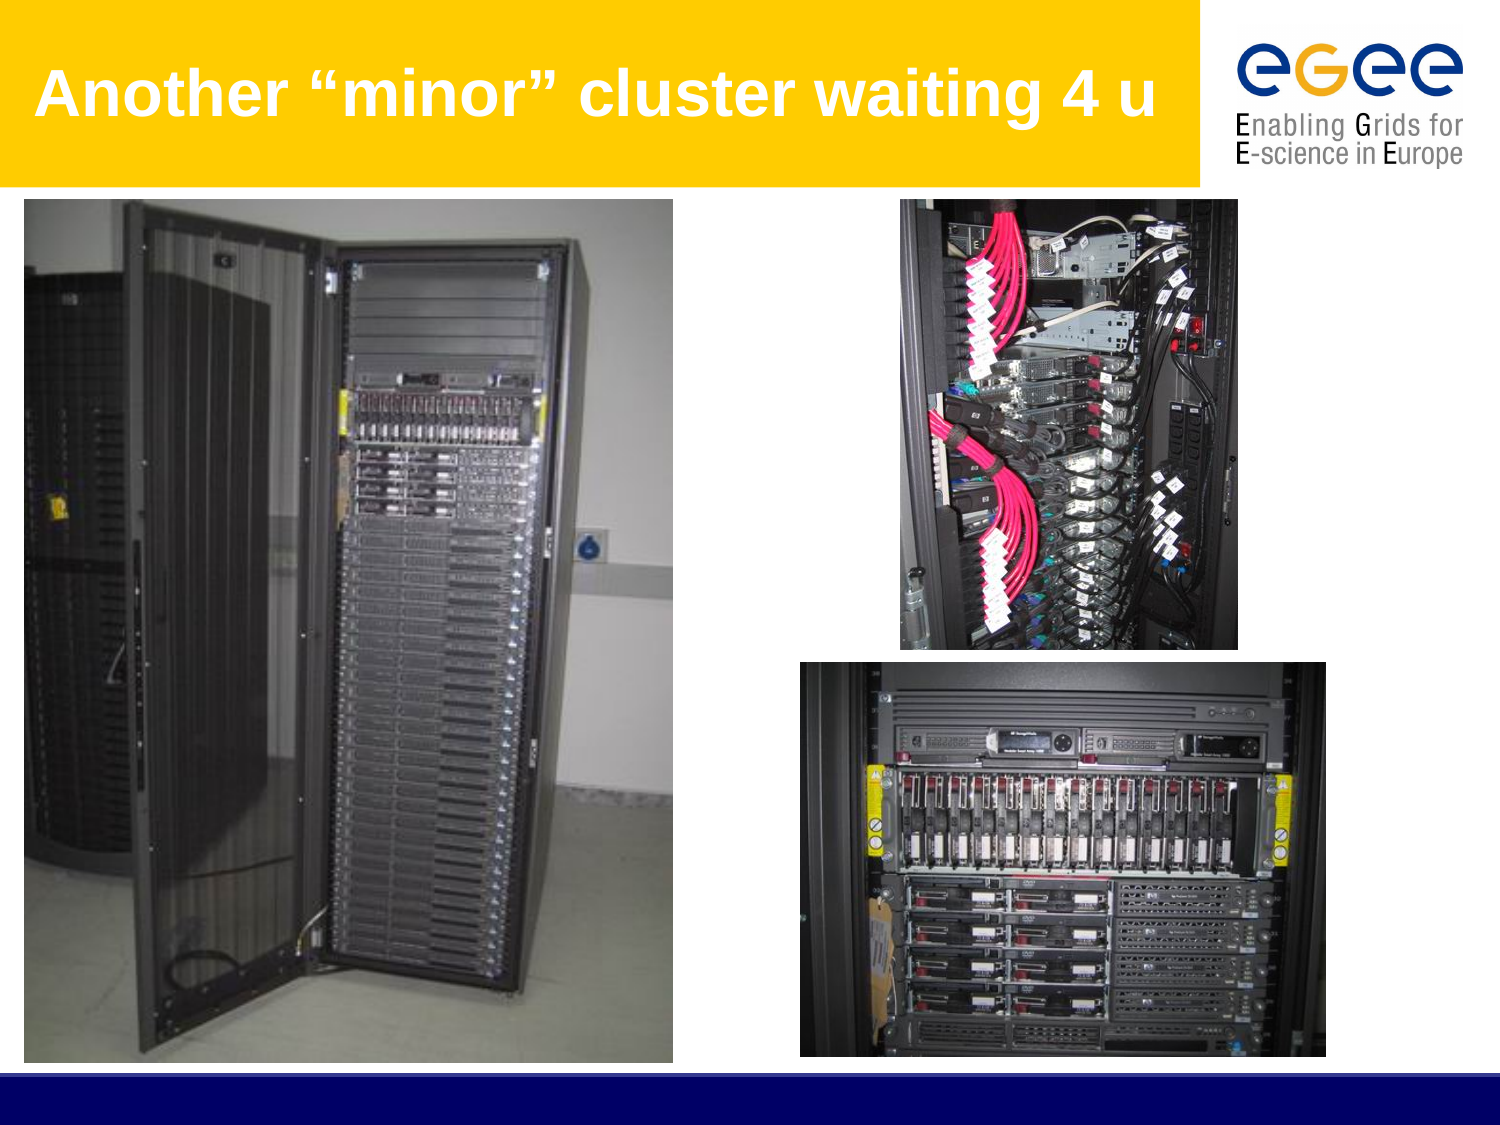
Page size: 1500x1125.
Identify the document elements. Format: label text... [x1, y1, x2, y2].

picture [800, 662, 1326, 1057]
picture [900, 199, 1238, 651]
title Another “minor” cluster waiting 4 u [12, 37, 1175, 150]
picture [1237, 24, 1463, 169]
picture [24, 199, 673, 1063]
